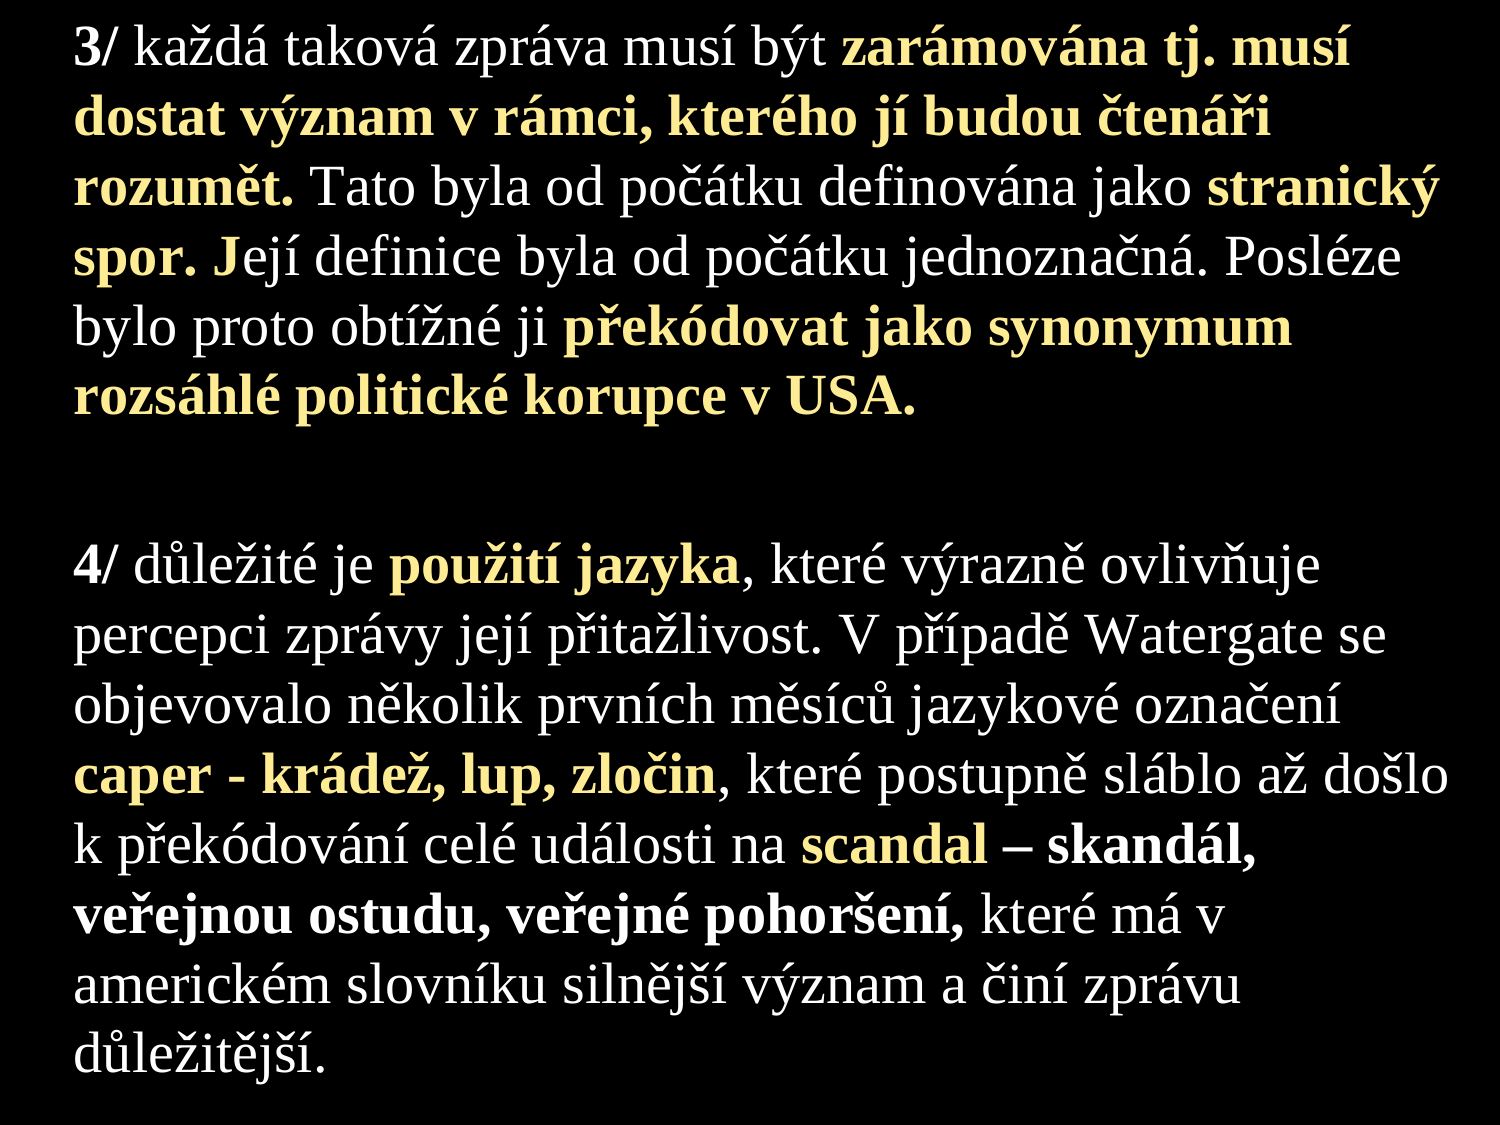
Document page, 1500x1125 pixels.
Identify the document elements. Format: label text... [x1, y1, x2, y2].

list 3/ každá taková zpráva musí být zarámována tj. musí dostat význam v rámci, kterého jí budou čtenáři rozumět. Tato byla od počátku definována jako stranický spor. Její definice byla od počátku jednoznačná. Posléze bylo proto obtížné ji překódovat jako synonymum rozsáhlé politické korupce v USA. 4/ důležité je použití jazyka, které výrazně ovlivňuje percepci zprávy její přitažlivost. V případě Watergate se objevovalo několik prvních měsíců jazykové označení caper - krádež, lup, zločin, které postupně sláblo až došlo k překódování celé události na scandal – skandál, veřejnou ostudu, veřejné pohoršení, které má v americkém slovníku silnější význam a činí zprávu důležitější. [0, 0, 1500, 1125]
